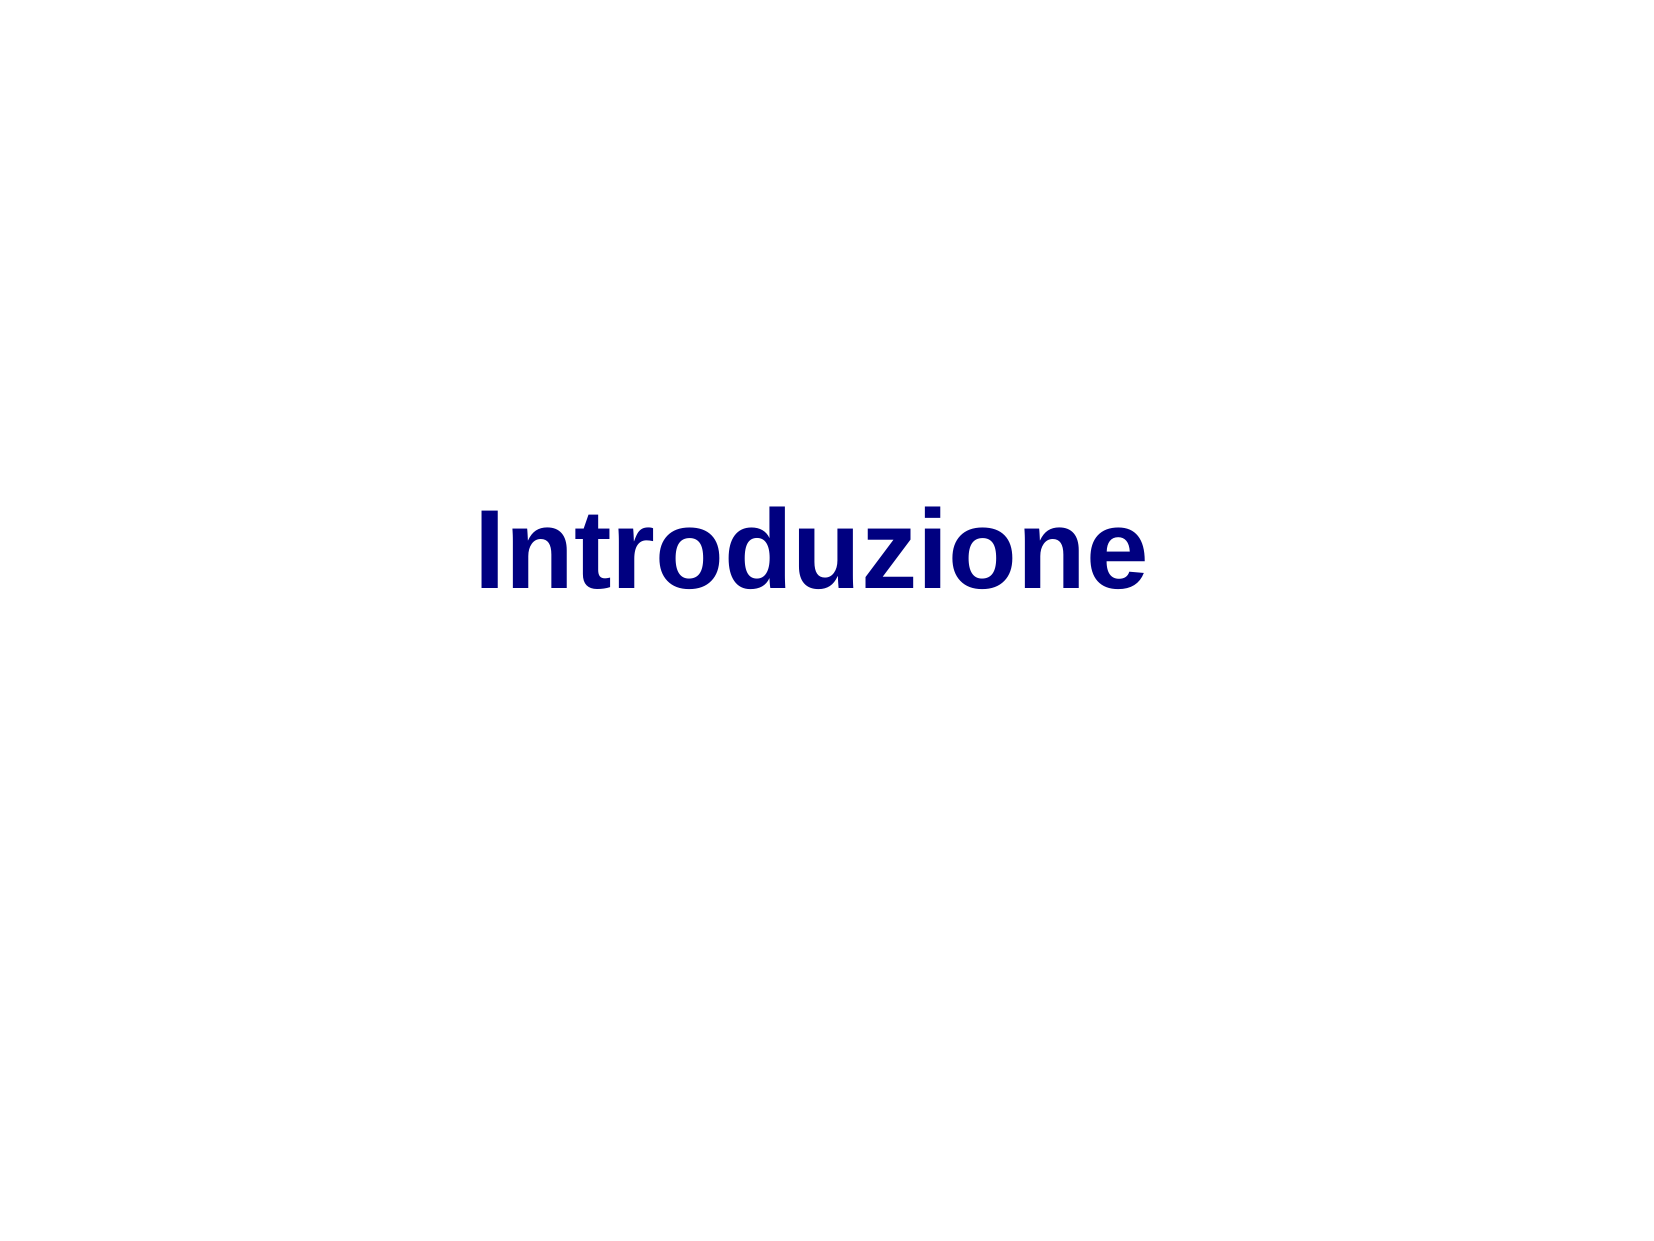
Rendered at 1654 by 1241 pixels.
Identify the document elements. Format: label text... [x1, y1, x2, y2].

text_box Introduzione [29, 479, 1595, 621]
